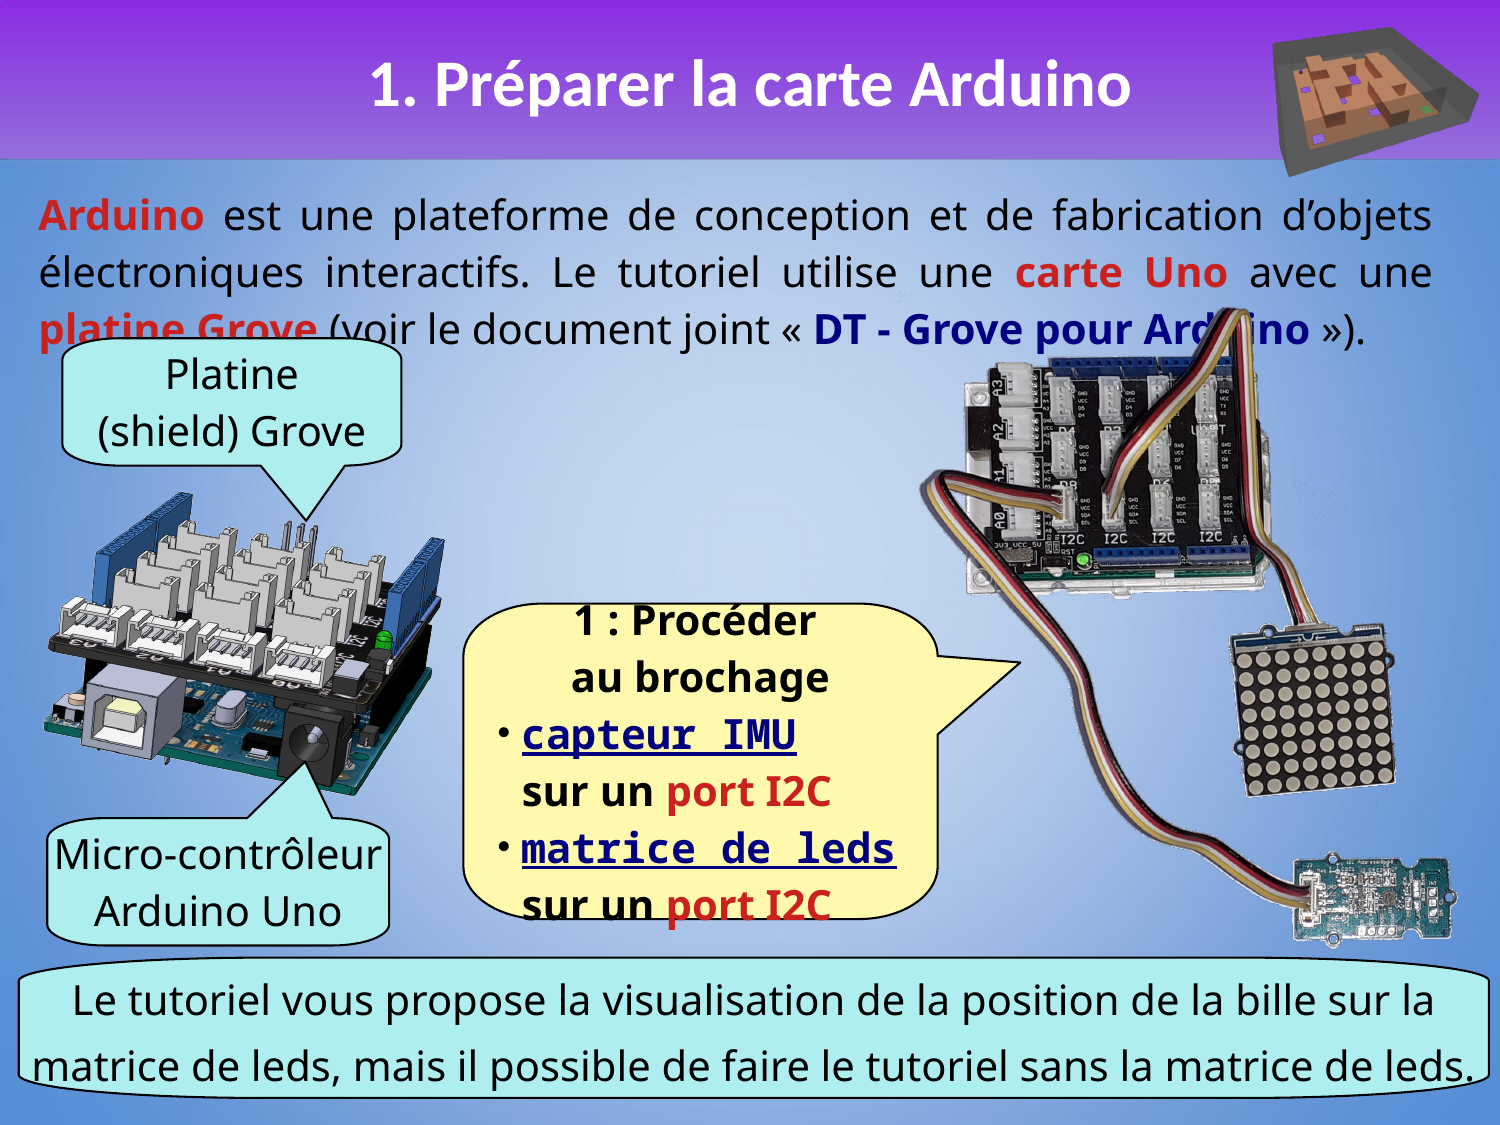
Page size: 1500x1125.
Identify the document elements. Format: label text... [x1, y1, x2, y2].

text_box 1. Préparer la carte Arduino [0, 0, 1500, 159]
text_box Le tutoriel vous propose la visualisation de la position de la bille sur la matrice de leds, mais il possible de faire le tutoriel sans la matrice de leds. [18, 957, 1489, 1098]
text_box Arduino est une plateforme de conception et de fabrication d’objets électroniques interactifs. Le tutoriel utilise une carte Uno avec une platine Grove (voir le document joint « DT - Grove pour Arduino »). [23, 178, 1448, 319]
picture [0, 27, 1500, 1125]
text_box Micro-contrôleur Arduino Uno [47, 761, 390, 946]
text_box 1 : Procéder au brochage capteur IMU sur un port I2C matrice de leds sur un port I2C [463, 603, 897, 920]
text_box Platine (shield) Grove [62, 338, 402, 521]
